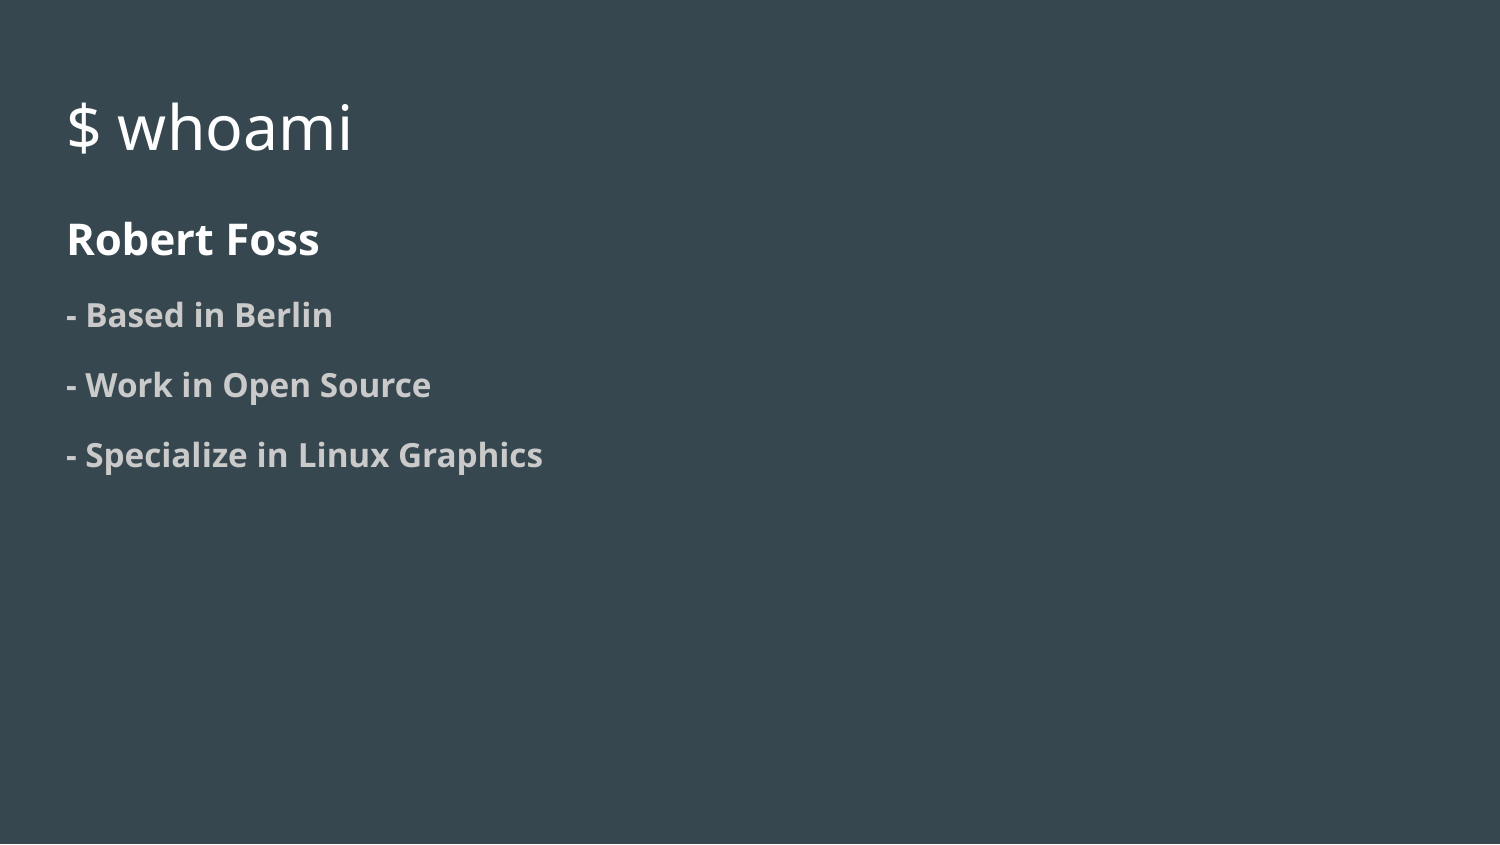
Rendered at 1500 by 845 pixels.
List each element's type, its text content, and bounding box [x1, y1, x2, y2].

list Robert Foss - Based in Berlin - Work in Open Source - Specialize in Linux Graphics [51, 189, 708, 750]
title $ whoami [51, 72, 1449, 167]
